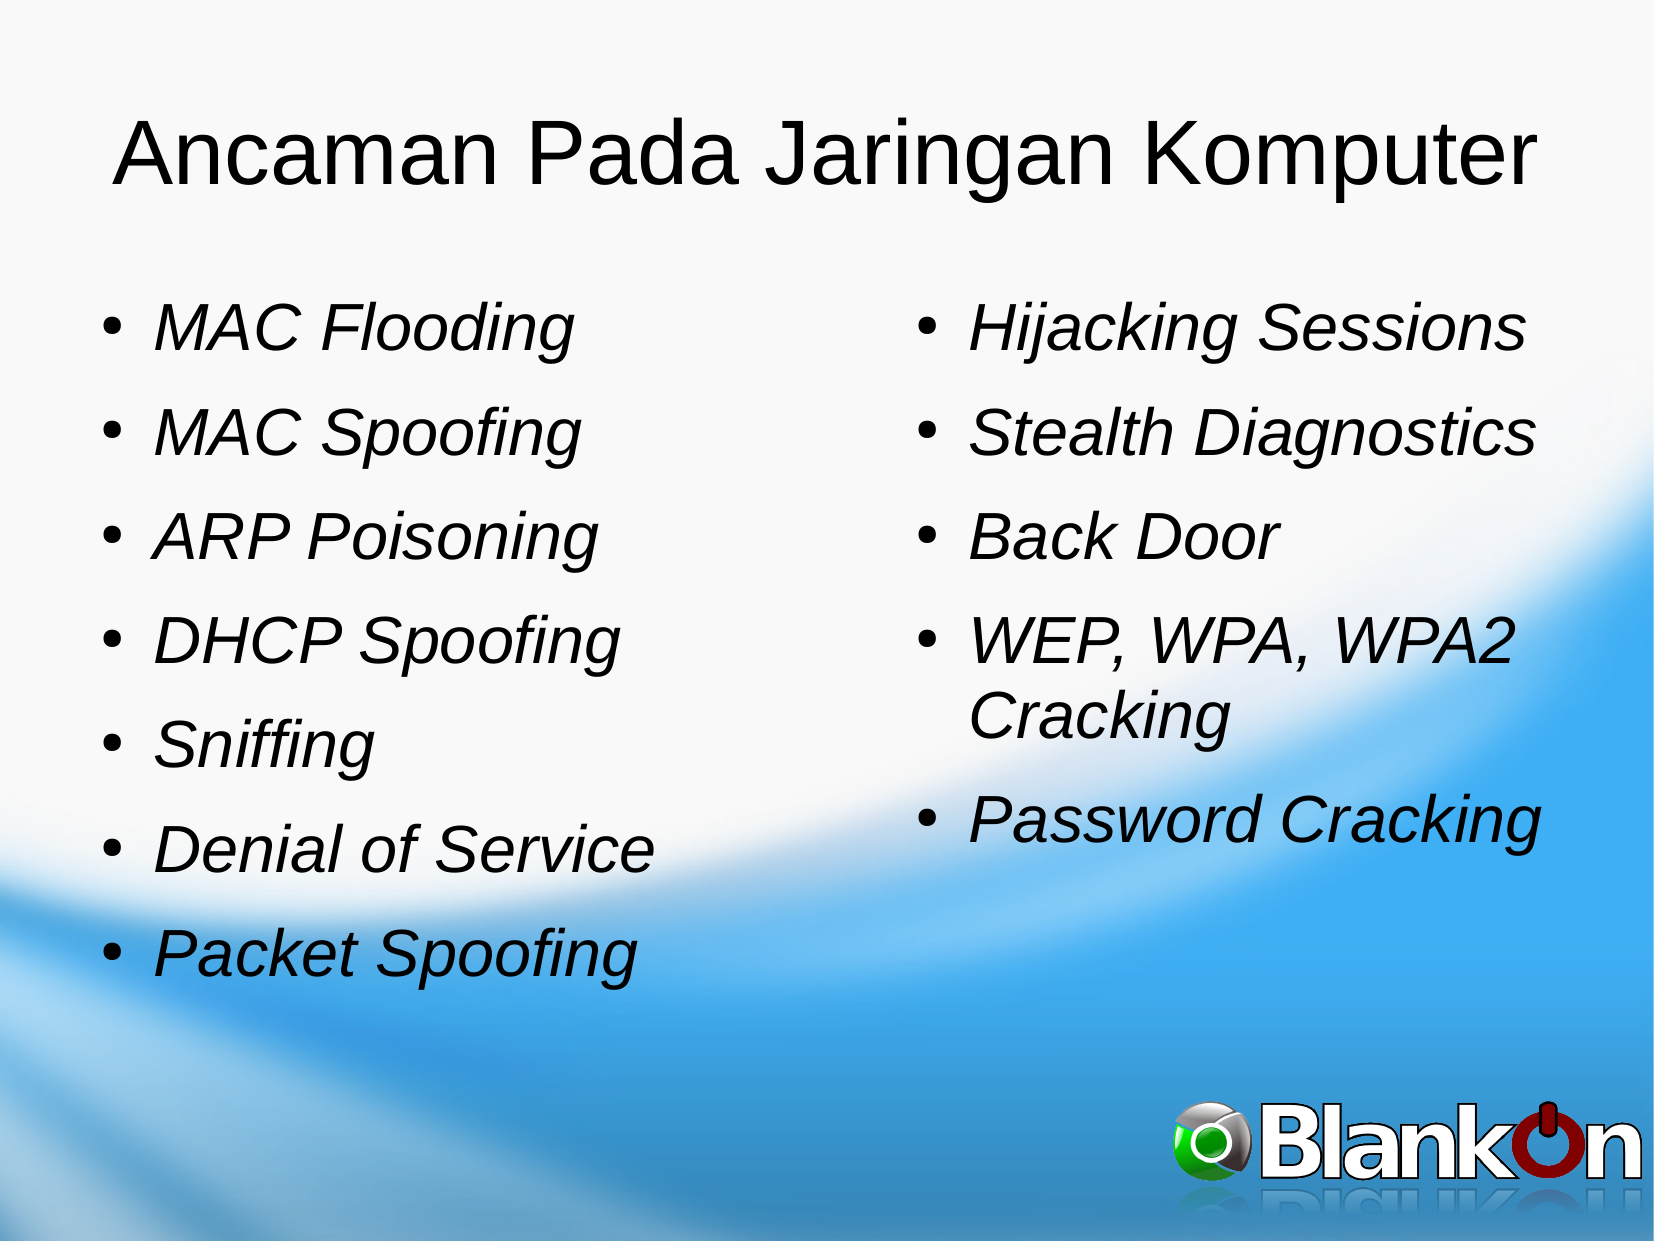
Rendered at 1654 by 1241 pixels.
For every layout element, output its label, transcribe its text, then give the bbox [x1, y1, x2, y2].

list MAC Flooding MAC Spoofing ARP Poisoning DHCP Spoofing Sniffing Denial of Service Packet Spoofing [82, 290, 826, 1109]
title Ancaman Pada Jaringan Komputer [82, 49, 1571, 257]
list Hijacking Sessions Stealth Diagnostics Back Door WEP, WPA, WPA2 Cracking Password Cracking [897, 290, 1640, 1109]
picture [0, 0, 1654, 1241]
